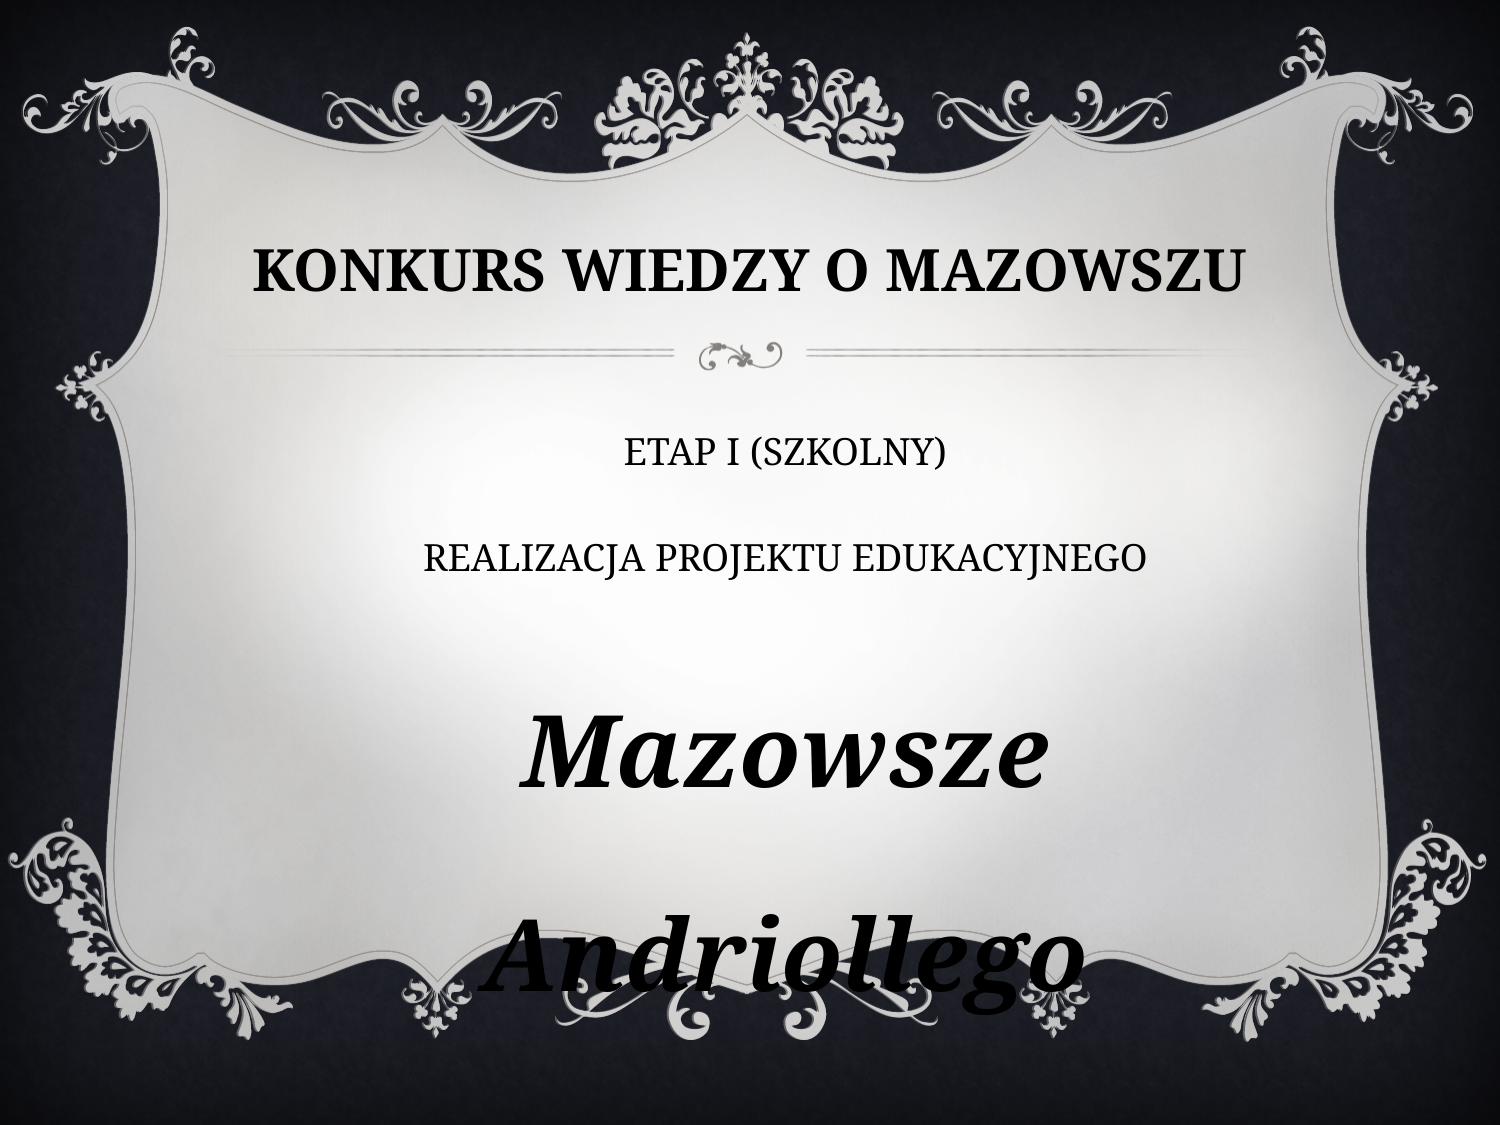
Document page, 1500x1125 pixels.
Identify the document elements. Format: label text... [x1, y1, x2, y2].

list ETAP I (SZKOLNY) REALIZACJA PROJEKTU EDUKACYJNEGO Mazowsze Andriollego Skład grupy: Jakub Nowak, Maja Zagórska, Jakub Dudek [225, 399, 1275, 919]
title KONKURS WIEDZY O MAZOWSZU [225, 212, 1275, 325]
picture [0, 0, 1500, 1125]
